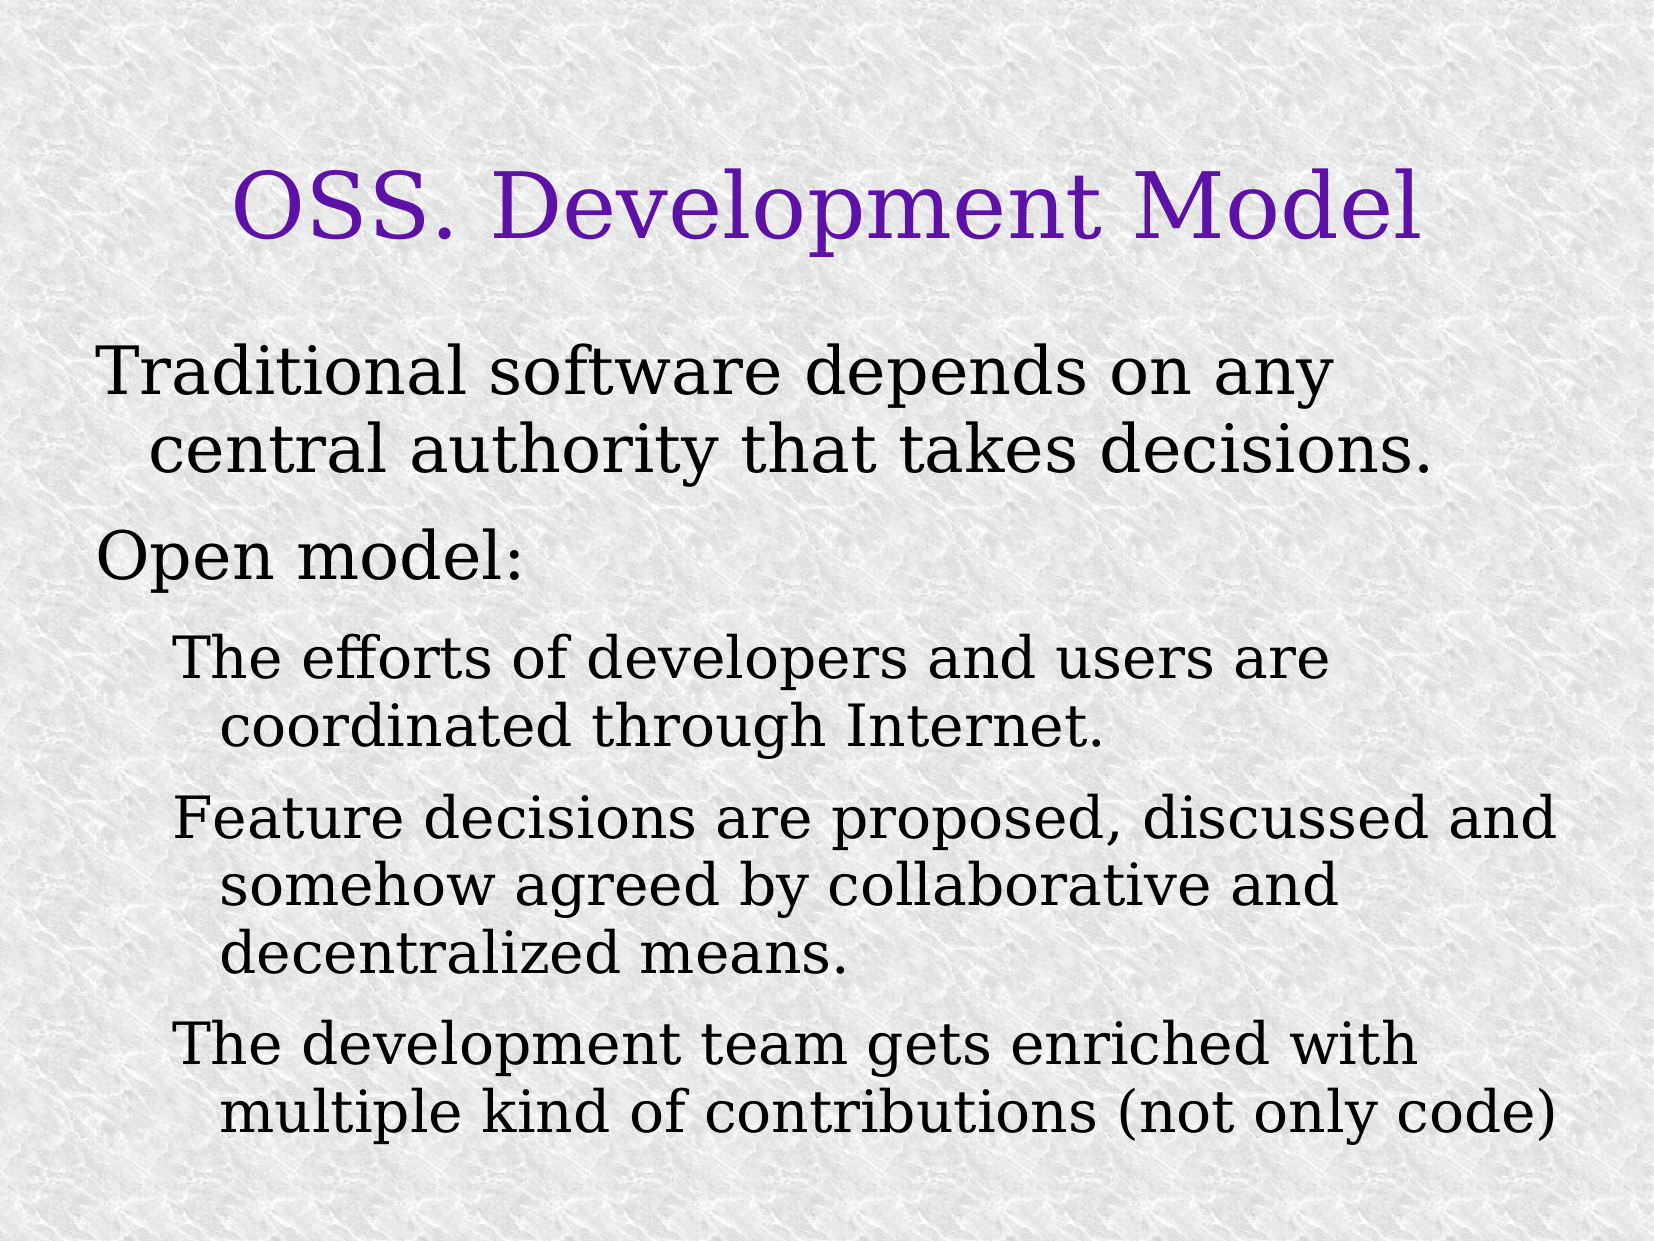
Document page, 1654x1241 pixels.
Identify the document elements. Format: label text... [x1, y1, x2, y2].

list Traditional software depends on any central authority that takes decisions. Open model: The efforts of developers and users are coordinated through Internet. Feature decisions are proposed, discussed and somehow agreed by collaborative and decentralized means. The development team gets enriched with multiple kind of contributions (not only code) [77, 332, 1578, 1147]
title OSS. Development Model [121, 102, 1534, 311]
picture [0, 0, 1654, 1241]
